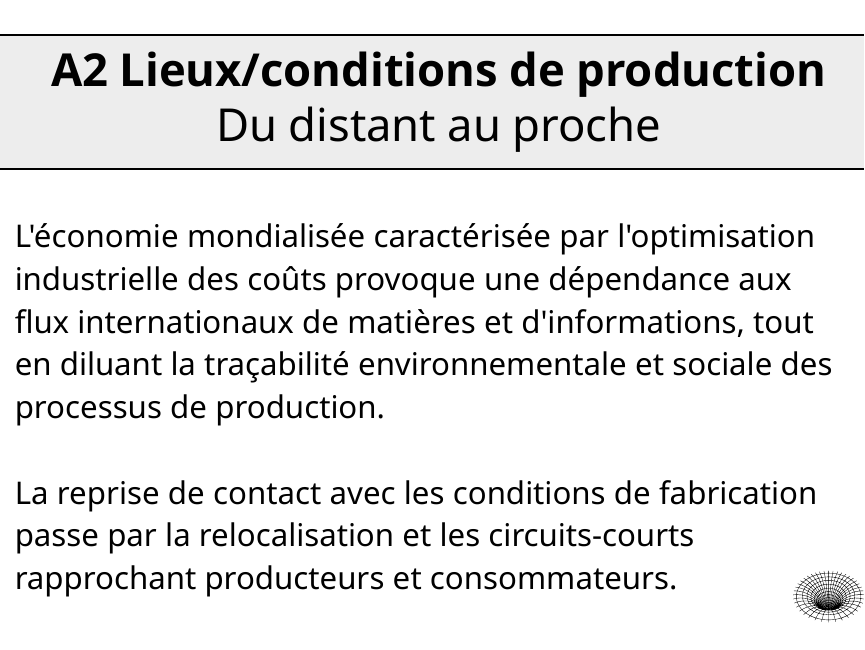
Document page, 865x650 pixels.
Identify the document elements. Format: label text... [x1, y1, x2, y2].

title A2 Lieux/conditions de production Du distant au proche [0, 34, 864, 161]
text_box [0, 161, 864, 169]
text_box L'économie mondialisée caractérisée par l'optimisation industrielle des coûts provoque une dépendance aux flux internationaux de matières et d'informations, tout en diluant la traçabilité environnementale et sociale des processus de production. La reprise de contact avec les conditions de fabrication passe par la relocalisation et les circuits-courts rapprochant producteurs et consommateurs. [0, 206, 857, 639]
